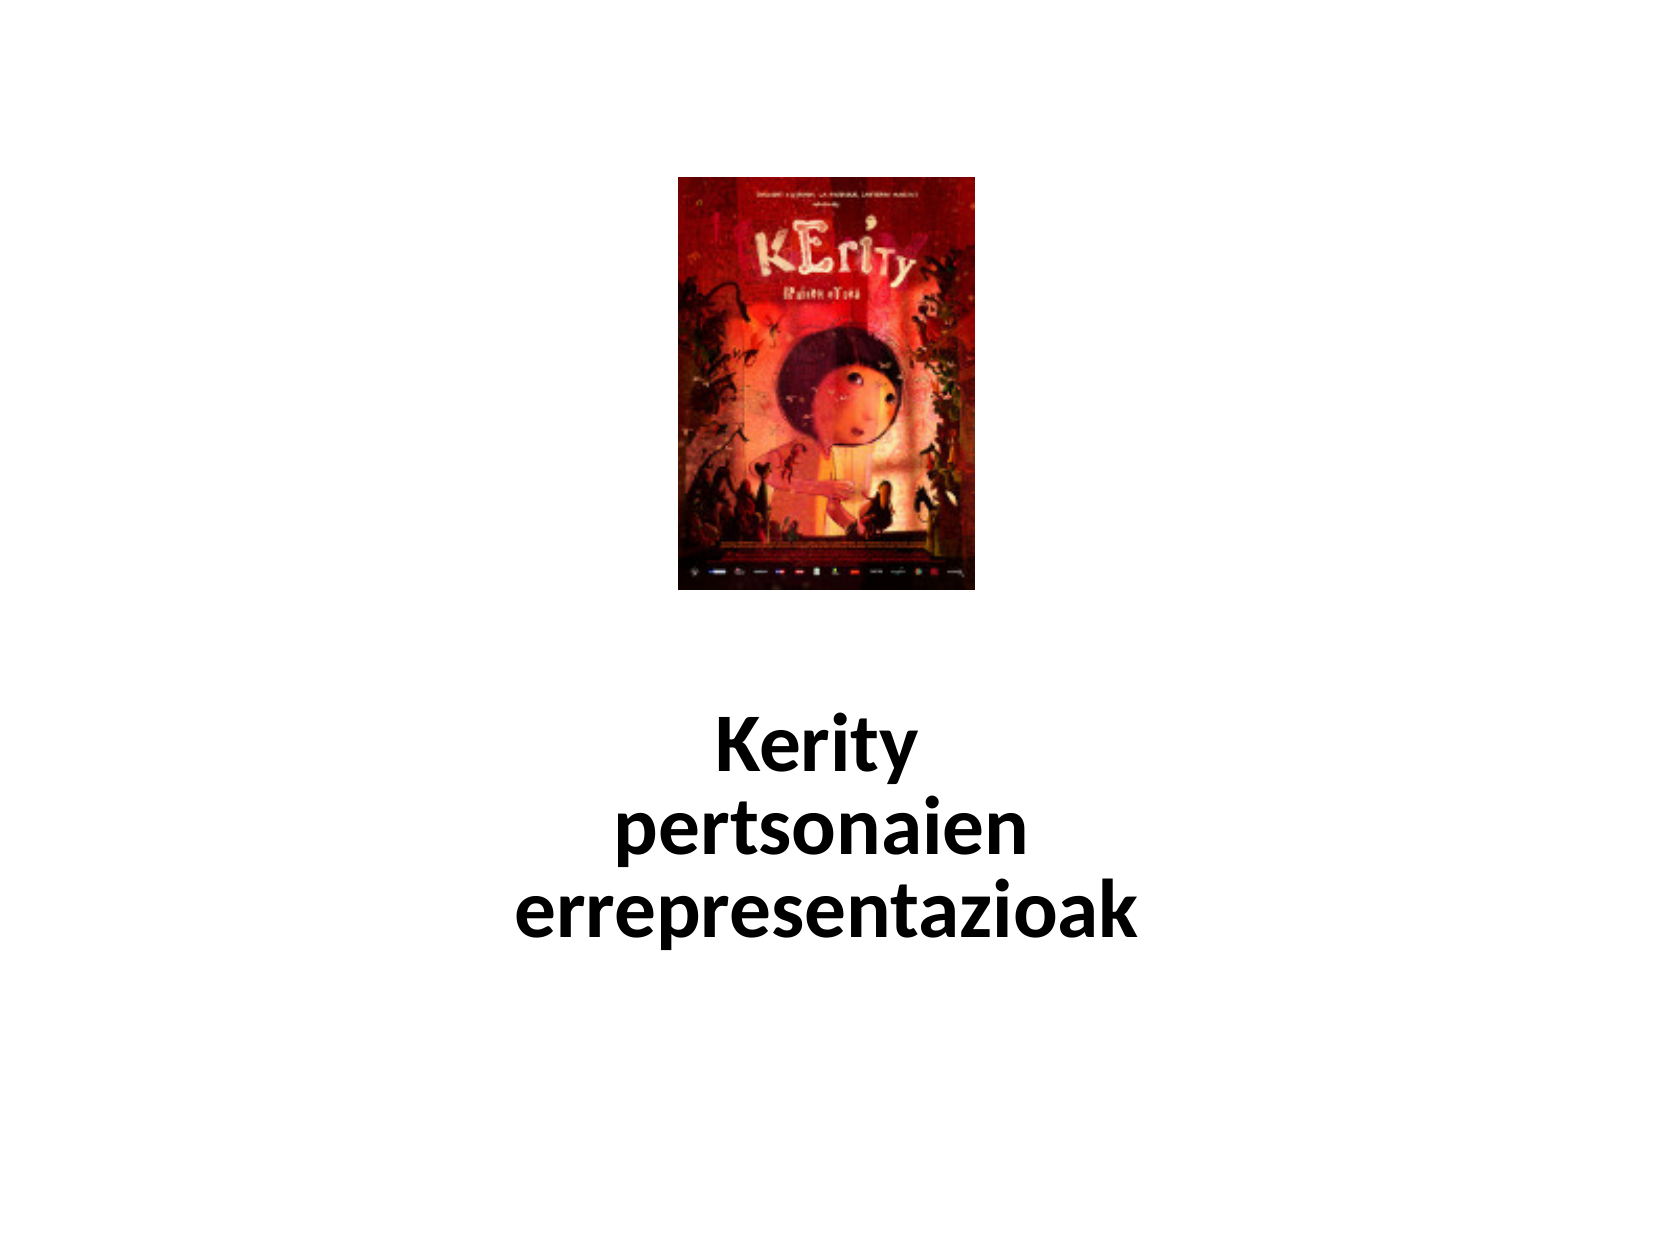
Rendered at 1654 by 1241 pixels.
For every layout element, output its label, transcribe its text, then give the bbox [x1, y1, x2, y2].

title Kerity pertsonaien errepresentazioak [407, 708, 1247, 959]
picture [678, 177, 975, 590]
